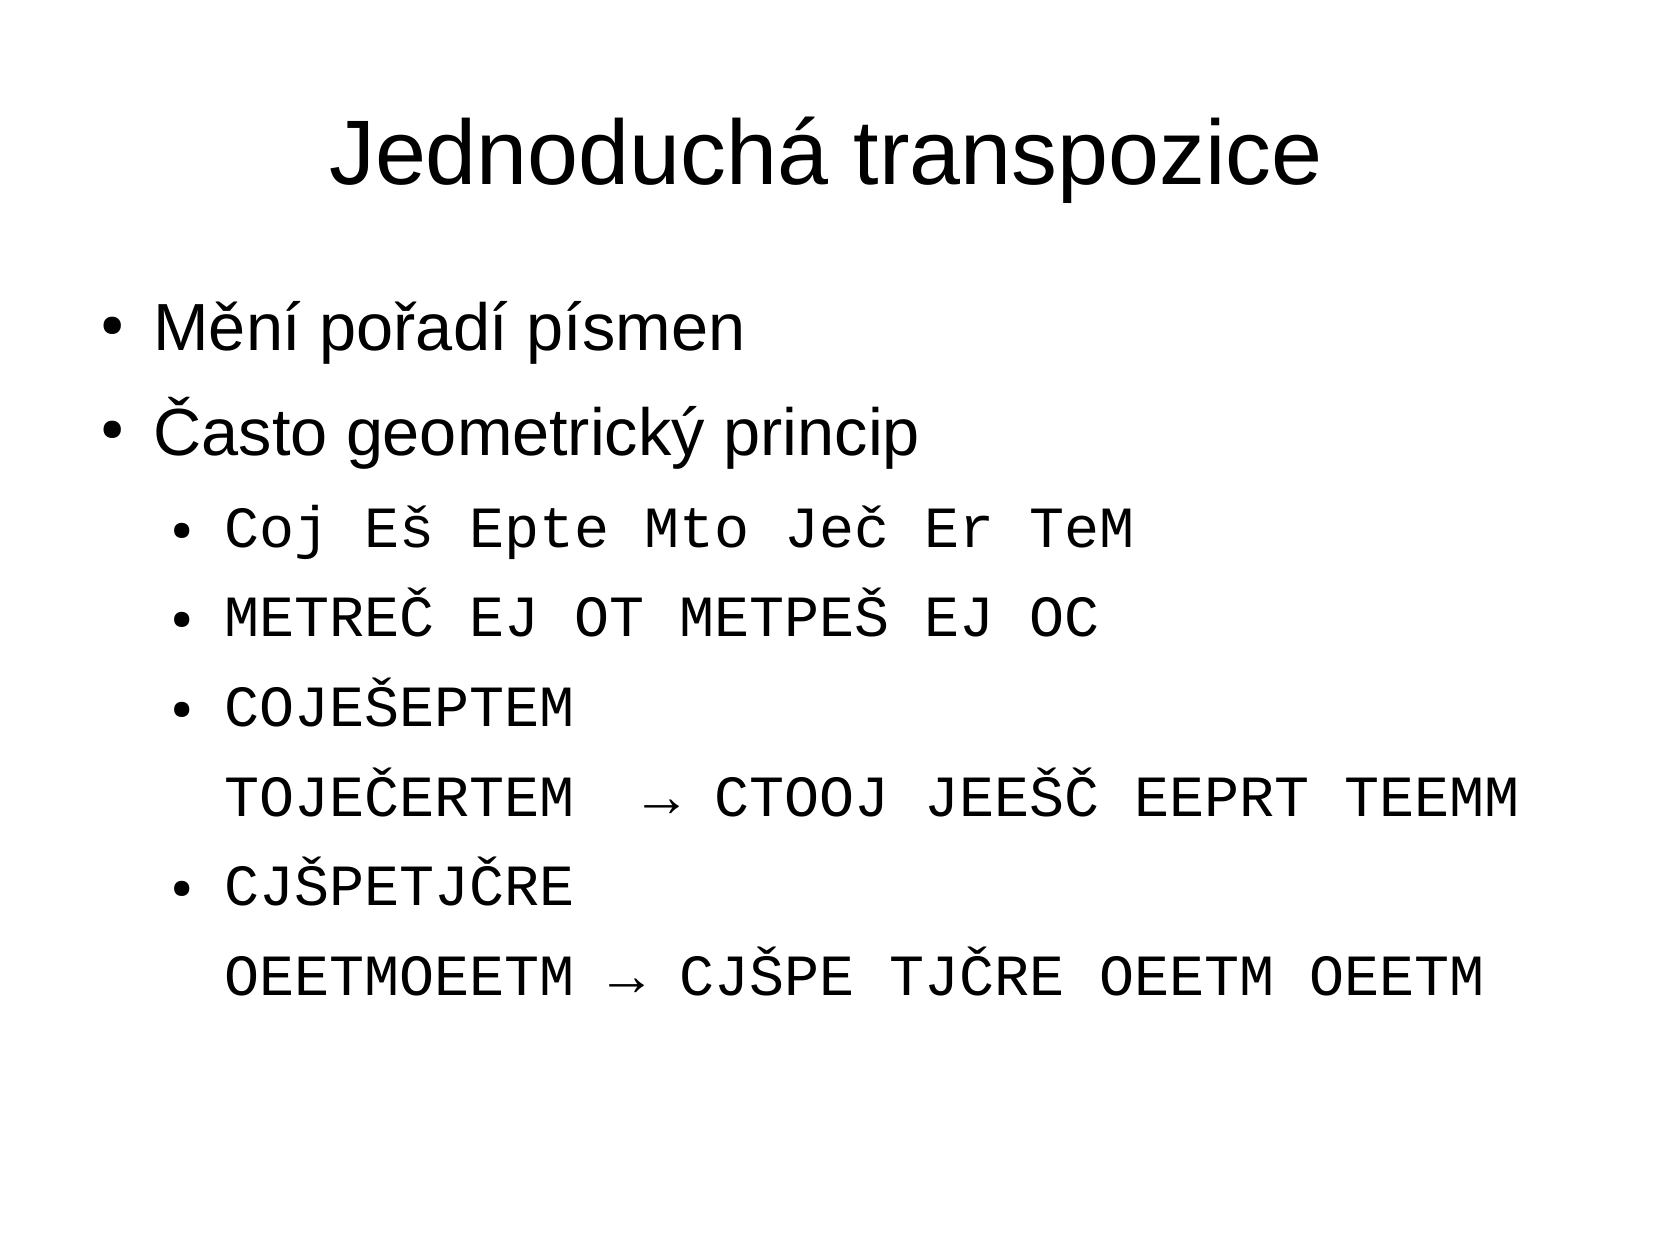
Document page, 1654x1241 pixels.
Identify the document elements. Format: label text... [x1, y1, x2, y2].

list Mění pořadí písmen Často geometrický princip Coj Eš Epte Mto Ječ Er TeM METREČ EJ OT METPEŠ EJ OC COJEŠEPTEM TOJEČERTEM → CTOOJ JEEŠČ EEPRT TEEMM CJŠPETJČRE OEETMOEETM → CJŠPE TJČRE OEETM OEETM [82, 290, 1571, 1094]
title Jednoduchá transpozice [82, 56, 1571, 250]
